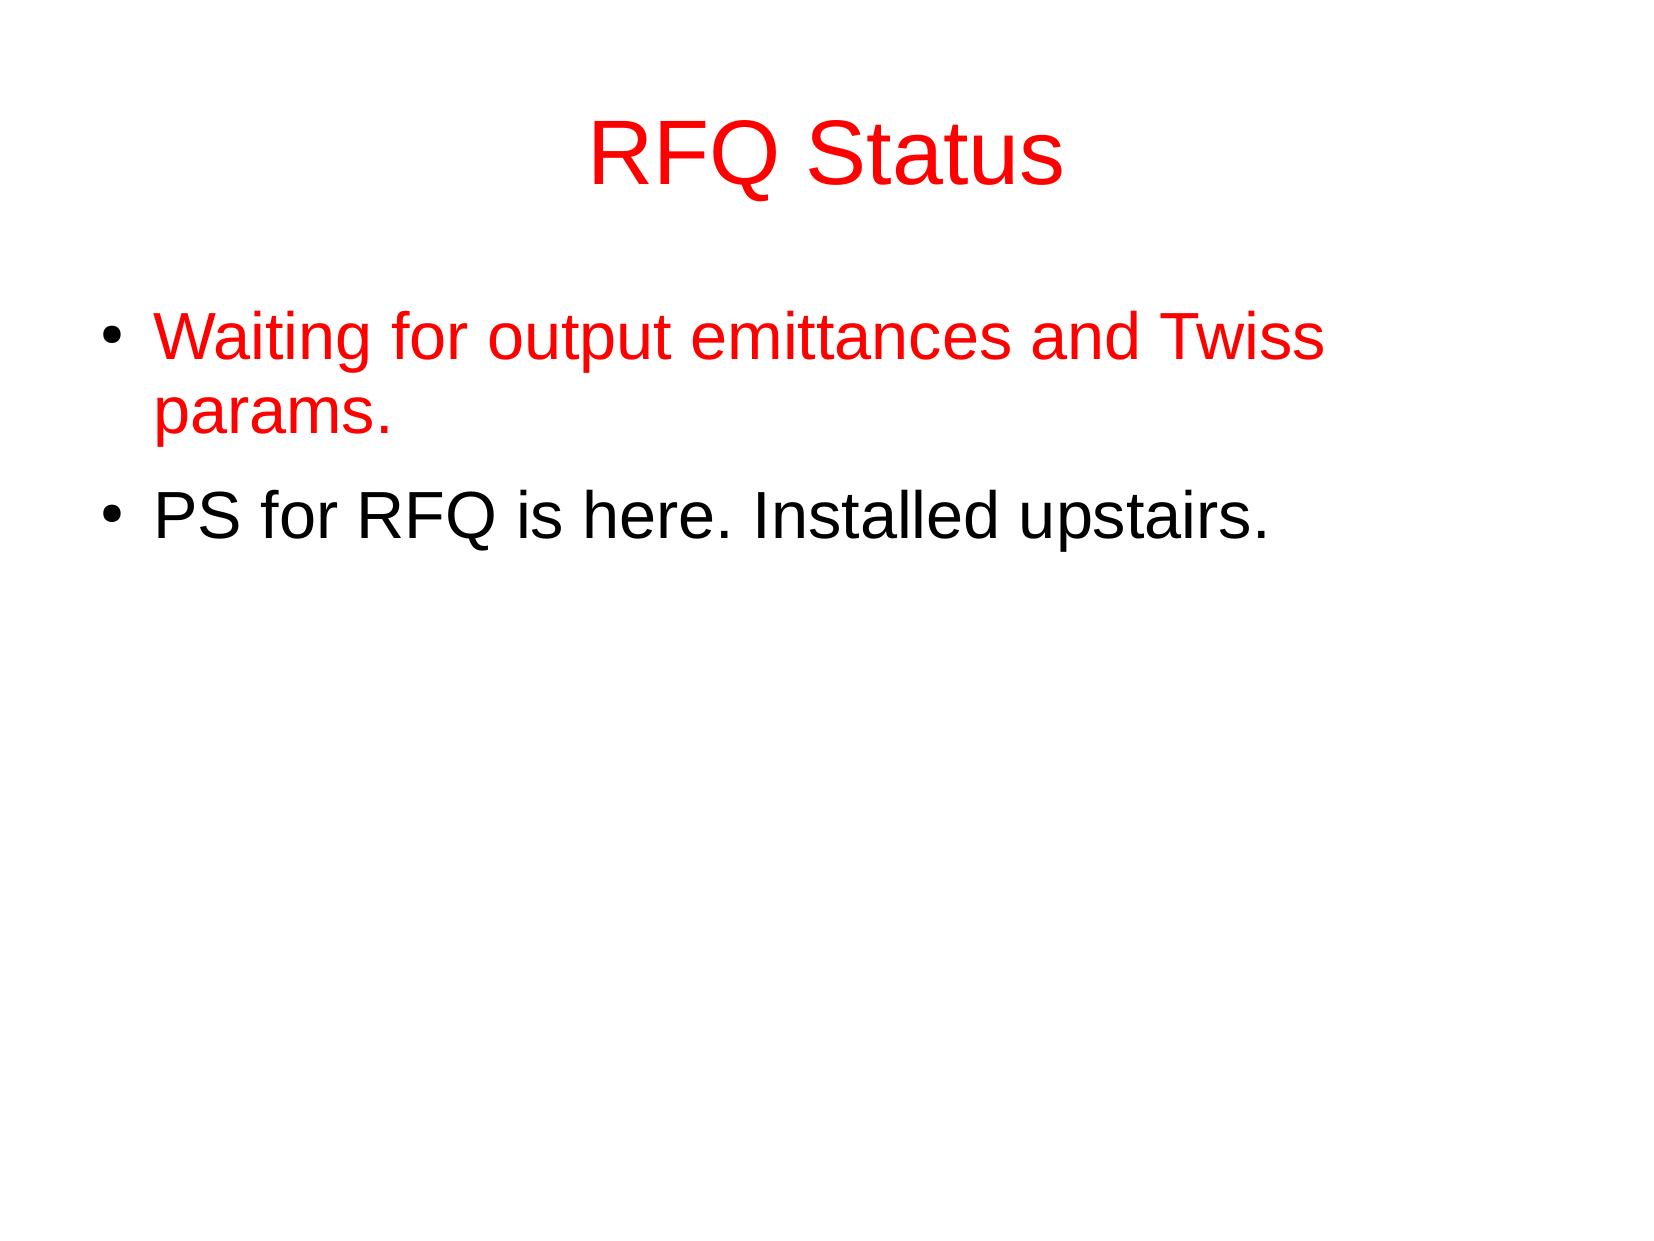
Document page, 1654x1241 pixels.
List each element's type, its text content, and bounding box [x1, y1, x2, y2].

title RFQ Status [82, 49, 1571, 257]
list Waiting for output emittances and Twiss params. PS for RFQ is here. Installed upstairs. [82, 298, 1571, 1103]
